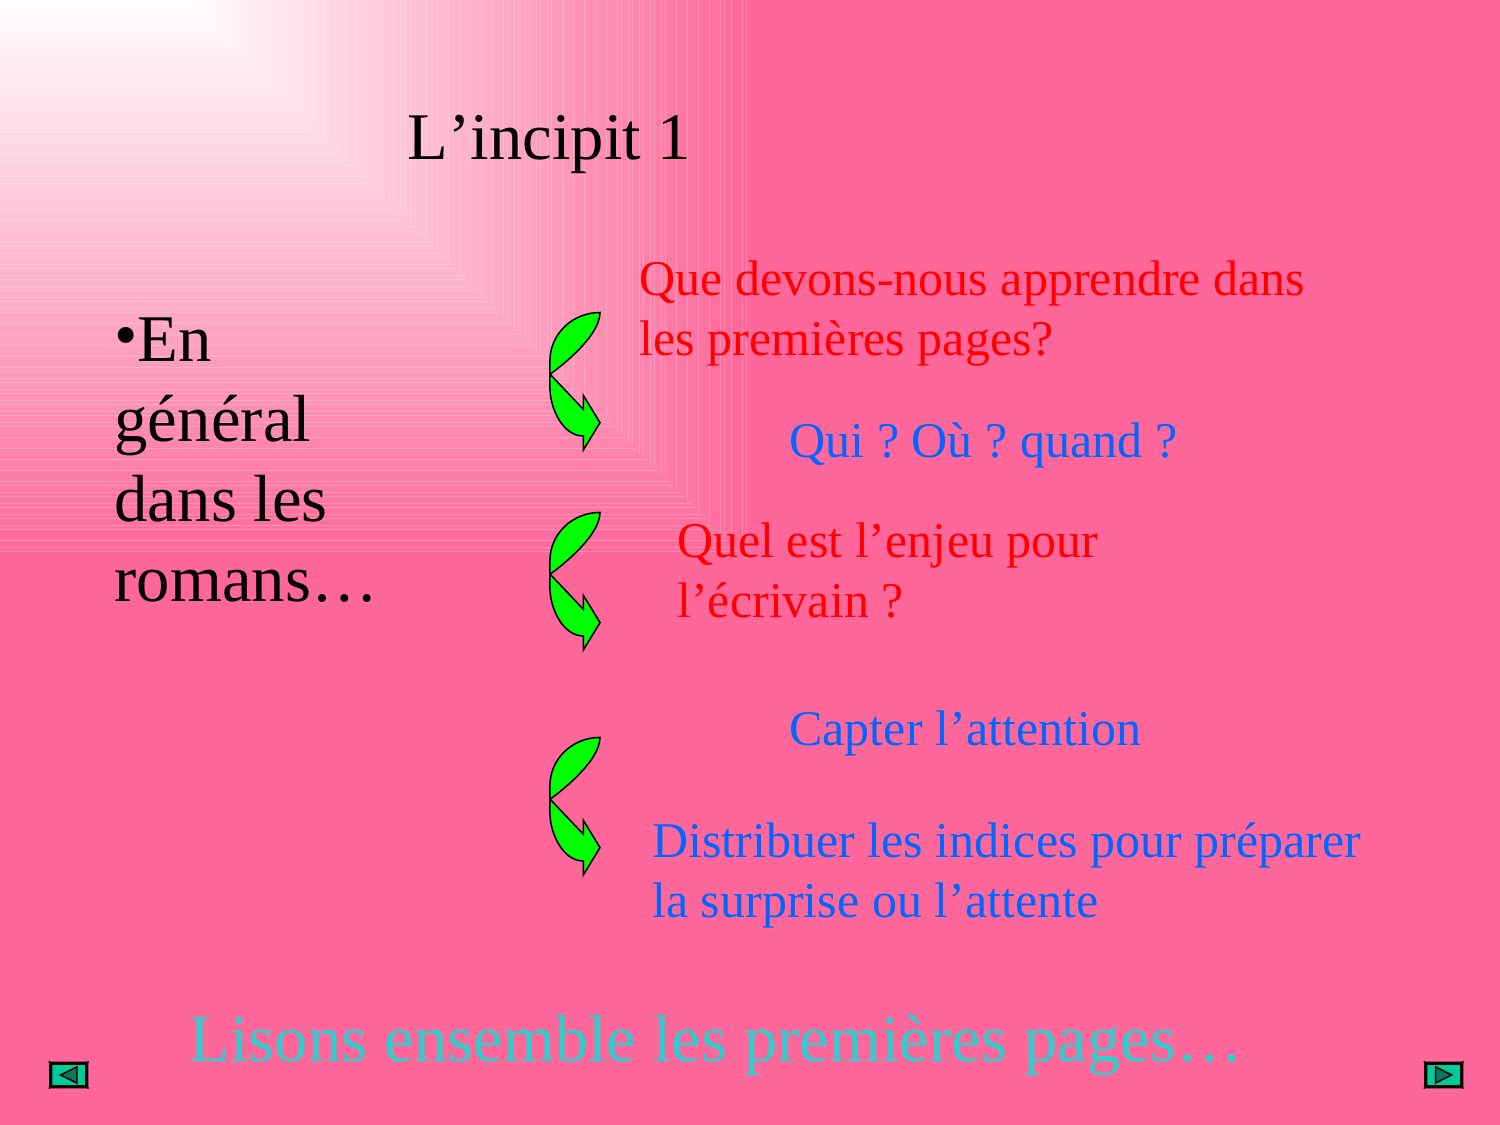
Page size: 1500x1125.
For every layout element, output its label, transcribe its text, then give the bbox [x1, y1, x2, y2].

text_box Qui ? Où ? quand ? [774, 399, 1238, 476]
text_box [549, 312, 601, 451]
text_box Que devons-nous apprendre dans les premières pages? [624, 237, 1388, 373]
text_box [51, 1062, 88, 1088]
text_box Capter l’attention [774, 687, 1263, 763]
text_box Lisons ensemble les premières pages… [174, 987, 1376, 1083]
text_box Quel est l’enjeu pour l’écrivain ? [662, 499, 1263, 636]
title L’incipit 1 [124, 62, 975, 213]
text_box [549, 737, 601, 876]
text_box En général dans les romans… [99, 287, 438, 623]
text_box [1426, 1062, 1463, 1088]
text_box Distribuer les indices pour préparer la surprise ou l’attente [637, 799, 1426, 936]
text_box [549, 512, 601, 651]
